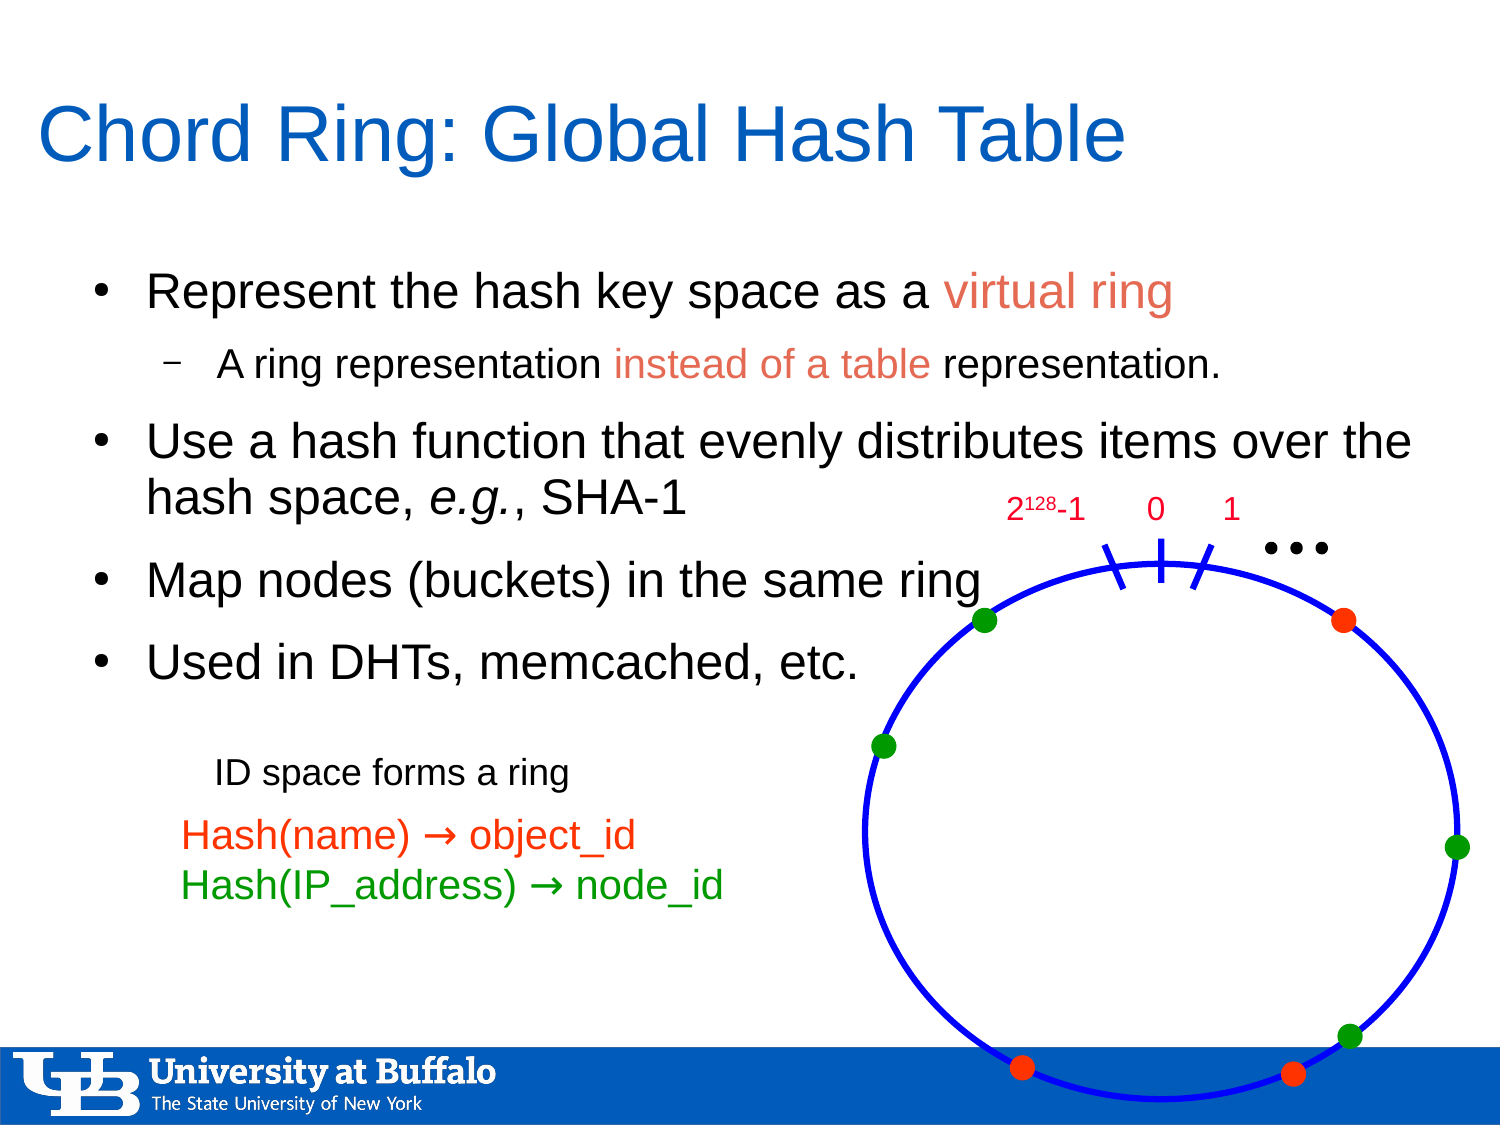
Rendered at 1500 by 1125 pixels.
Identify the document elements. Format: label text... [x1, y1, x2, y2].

list Represent the hash key space as a virtual ring A ring representation instead of a table representation. Use a hash function that evenly distributes items over the hash space, e.g., SHA-1 Map nodes (buckets) in the same ring Used in DHTs, memcached, etc. [75, 263, 1425, 916]
text_box [871, 733, 897, 759]
text_box [1337, 1023, 1363, 1049]
text_box 2128-1 [991, 479, 1102, 535]
text_box Hash(IP_address) → node_id [165, 850, 740, 916]
text_box ID space forms a ring [199, 743, 586, 801]
list Represent the hash key space as a virtual ring A ring representation instead of a table representation. Use a hash function that evenly distributes items over the hash space, e.g., SHA-1 Map nodes (buckets) in the same ring Used in DHTs, memcached, etc. [869, 567, 1425, 916]
picture [13, 1052, 496, 1116]
title Chord Ring: Global Hash Table [37, 40, 1388, 228]
text_box [1444, 834, 1471, 860]
text_box [1009, 1055, 1036, 1081]
text_box 0 [1132, 479, 1181, 535]
text_box [972, 607, 998, 634]
text_box 1 [1207, 479, 1256, 535]
text_box Hash(name) → object_id [166, 800, 652, 866]
text_box [1280, 1061, 1307, 1087]
text_box [1331, 607, 1357, 634]
